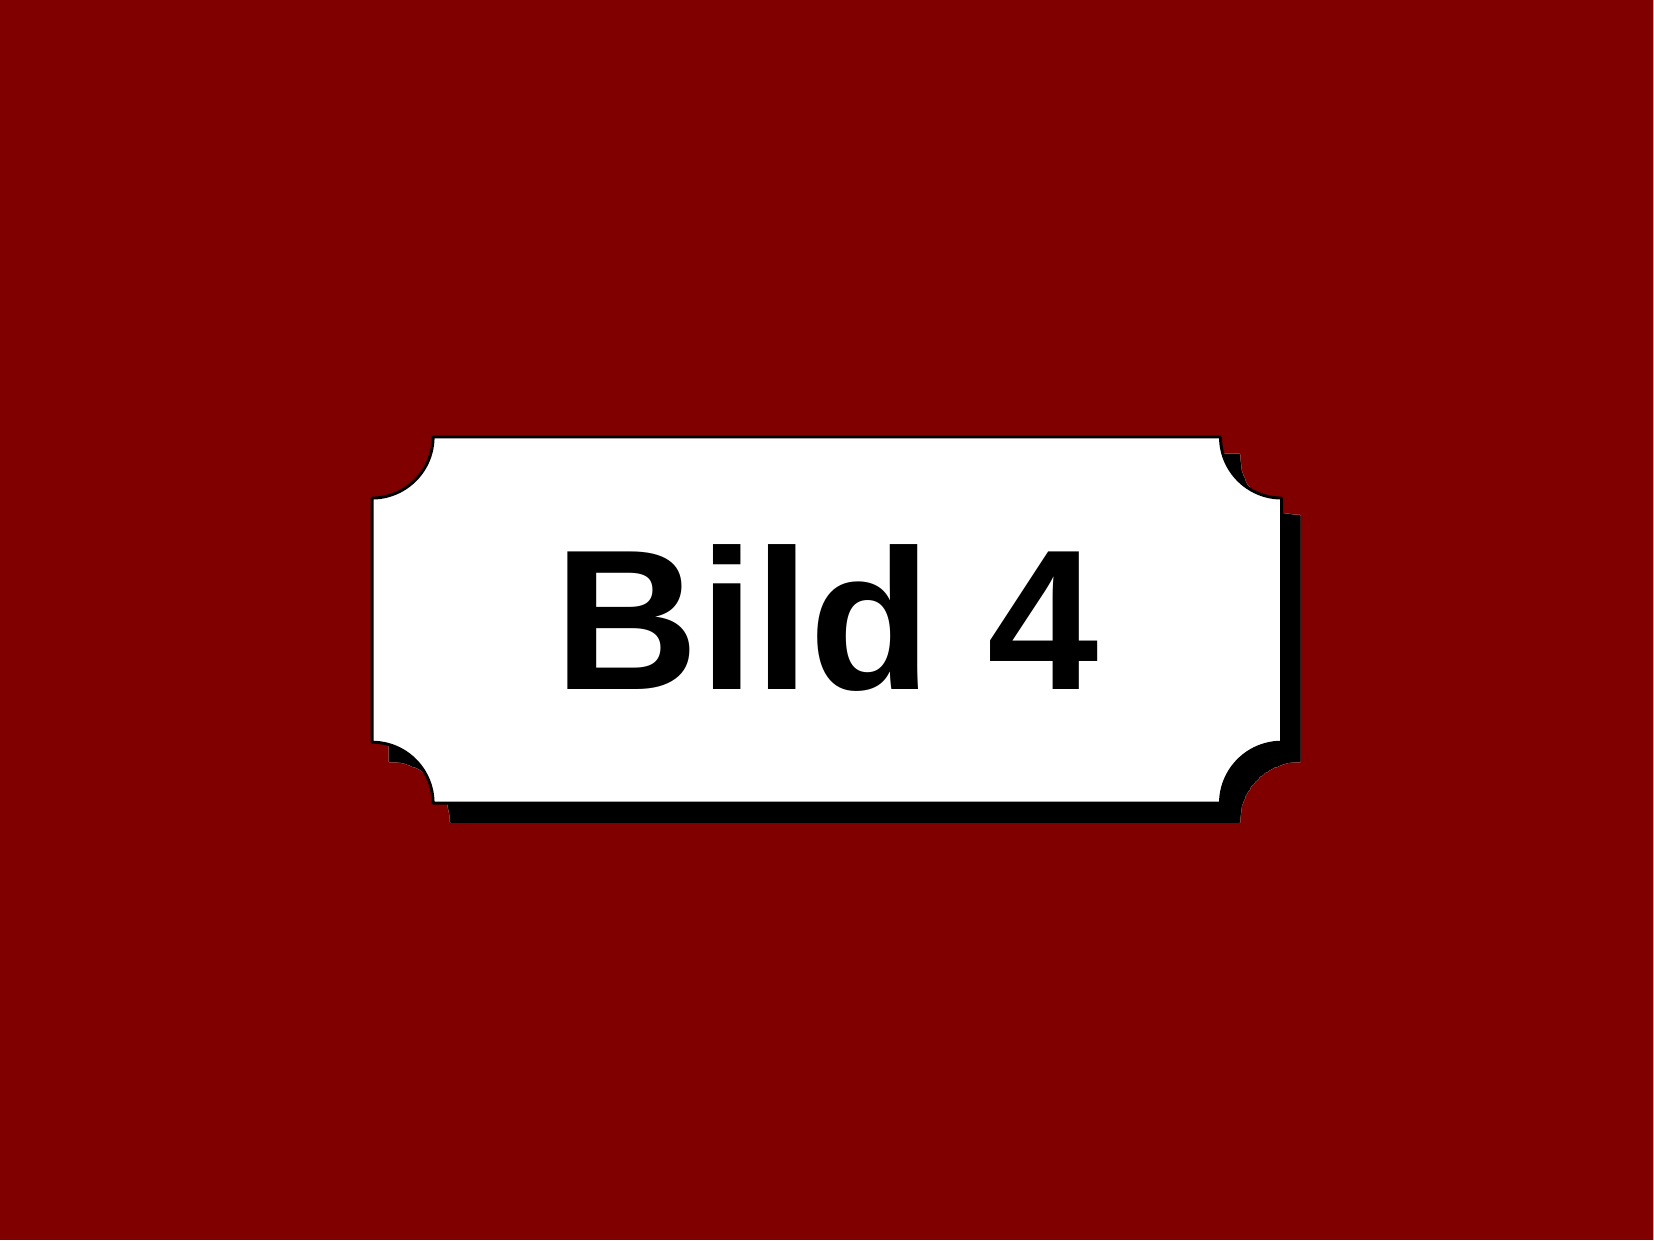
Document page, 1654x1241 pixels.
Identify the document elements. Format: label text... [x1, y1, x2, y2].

text_box Bild 4 [372, 437, 1282, 804]
